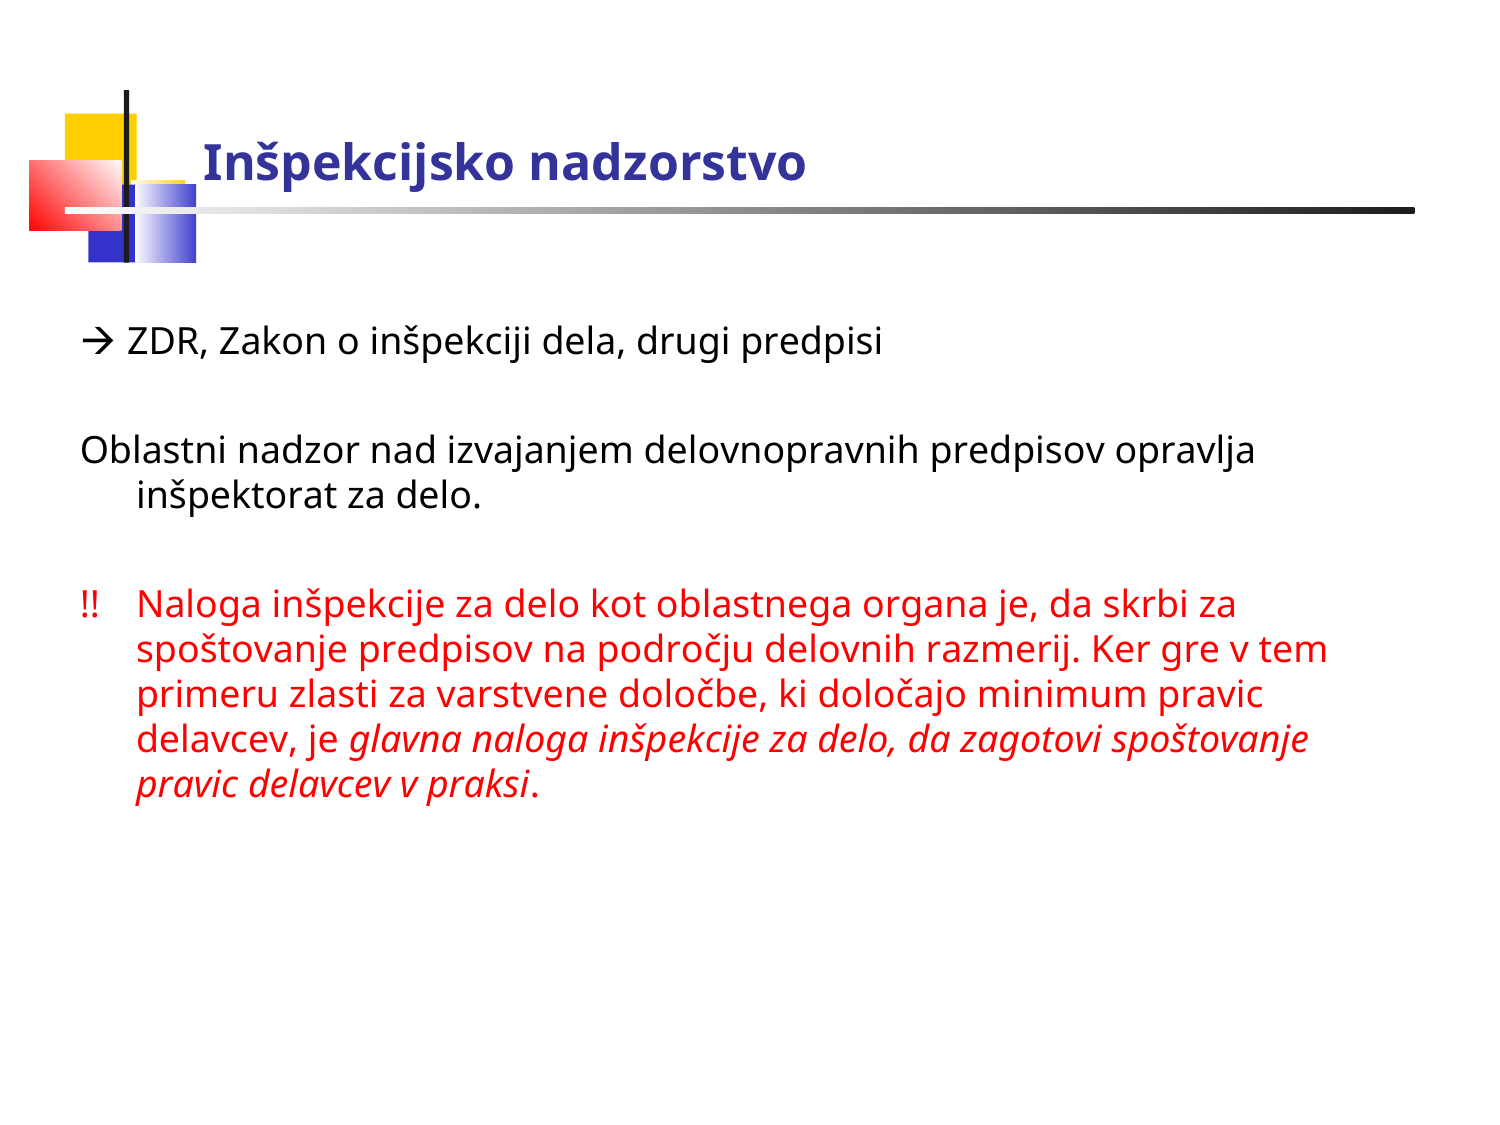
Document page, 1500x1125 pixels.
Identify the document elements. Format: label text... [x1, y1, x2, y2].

title Inšpekcijsko nadzorstvo [188, 35, 1468, 199]
list  ZDR, Zakon o inšpekciji dela, drugi predpisi Oblastni nadzor nad izvajanjem delovnopravnih predpisov opravlja inšpektorat za delo. !! Naloga inšpekcije za delo kot oblastnega organa je, da skrbi za spoštovanje predpisov na področju delovnih razmerij. Ker gre v tem primeru zlasti za varstvene določbe, ki določajo minimum pravic delavcev, je glavna naloga inšpekcije za delo, da zagotovi spoštovanje pravic delavcev v praksi. [64, 255, 1415, 1005]
